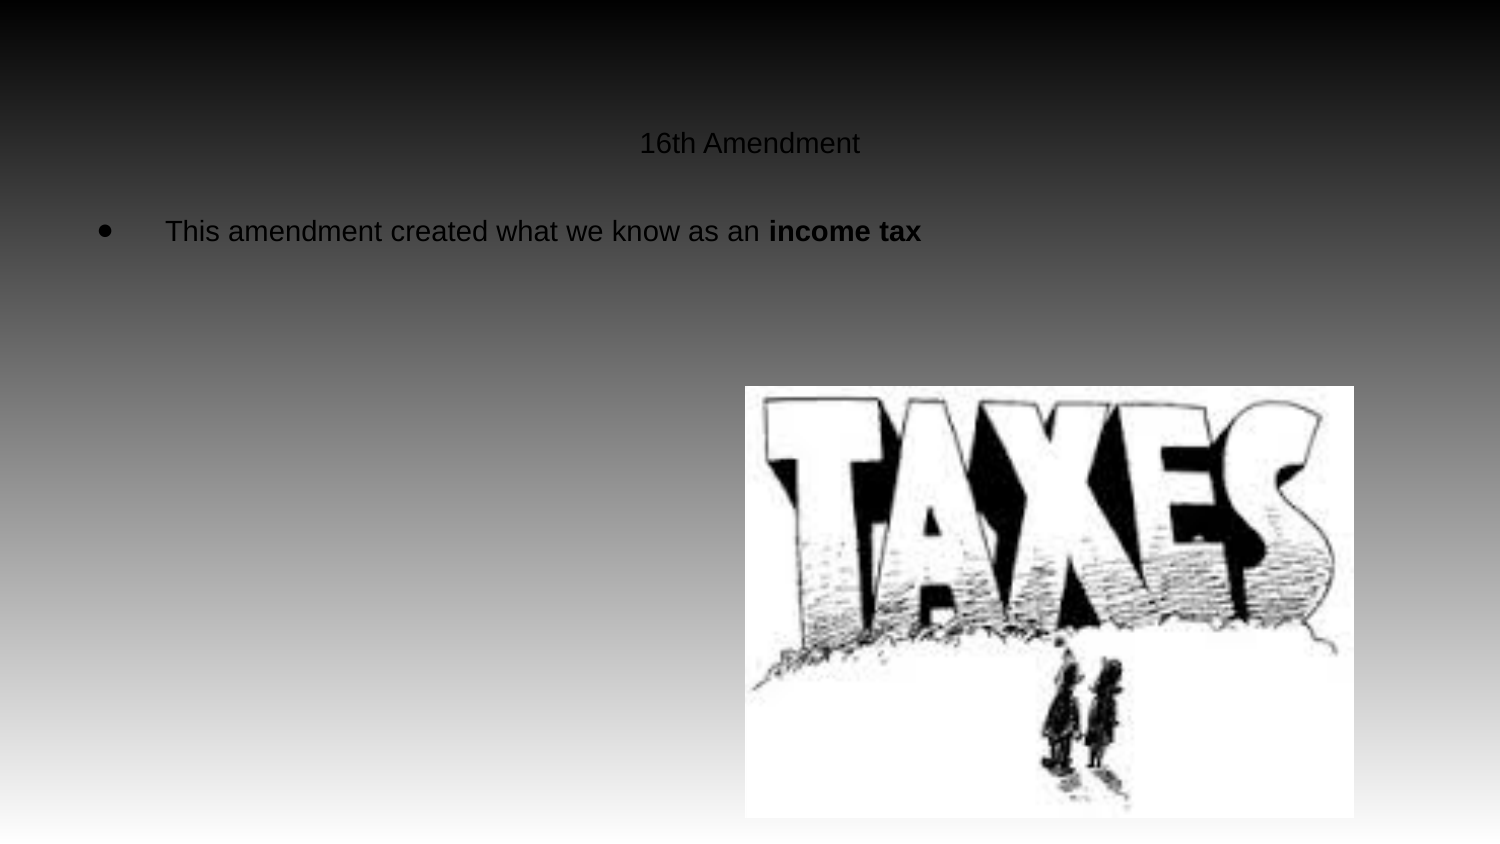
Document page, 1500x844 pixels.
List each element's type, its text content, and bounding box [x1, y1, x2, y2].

list This amendment created what we know as an income tax [75, 196, 1425, 808]
title 16th Amendment [75, 33, 1425, 175]
picture [745, 386, 1354, 818]
